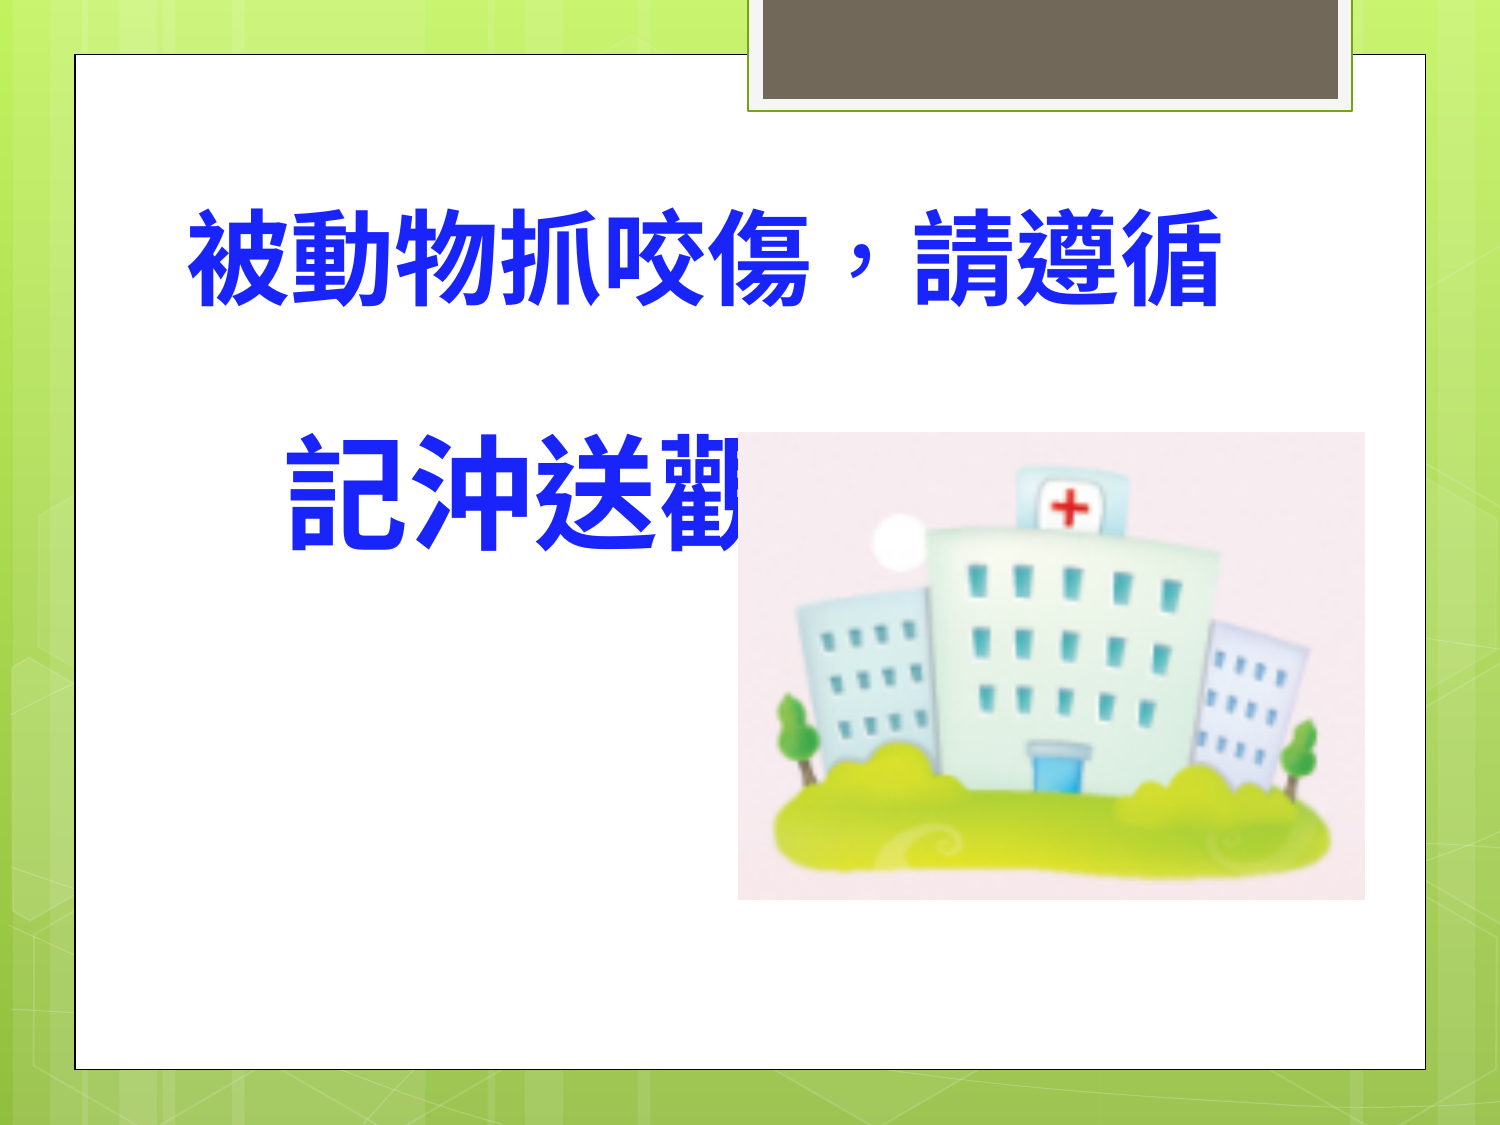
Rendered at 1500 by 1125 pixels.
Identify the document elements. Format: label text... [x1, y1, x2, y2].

picture [738, 432, 1365, 900]
list 記沖送觀 [171, 278, 1283, 957]
title 被動物抓咬傷，請遵循 [171, 160, 1324, 327]
